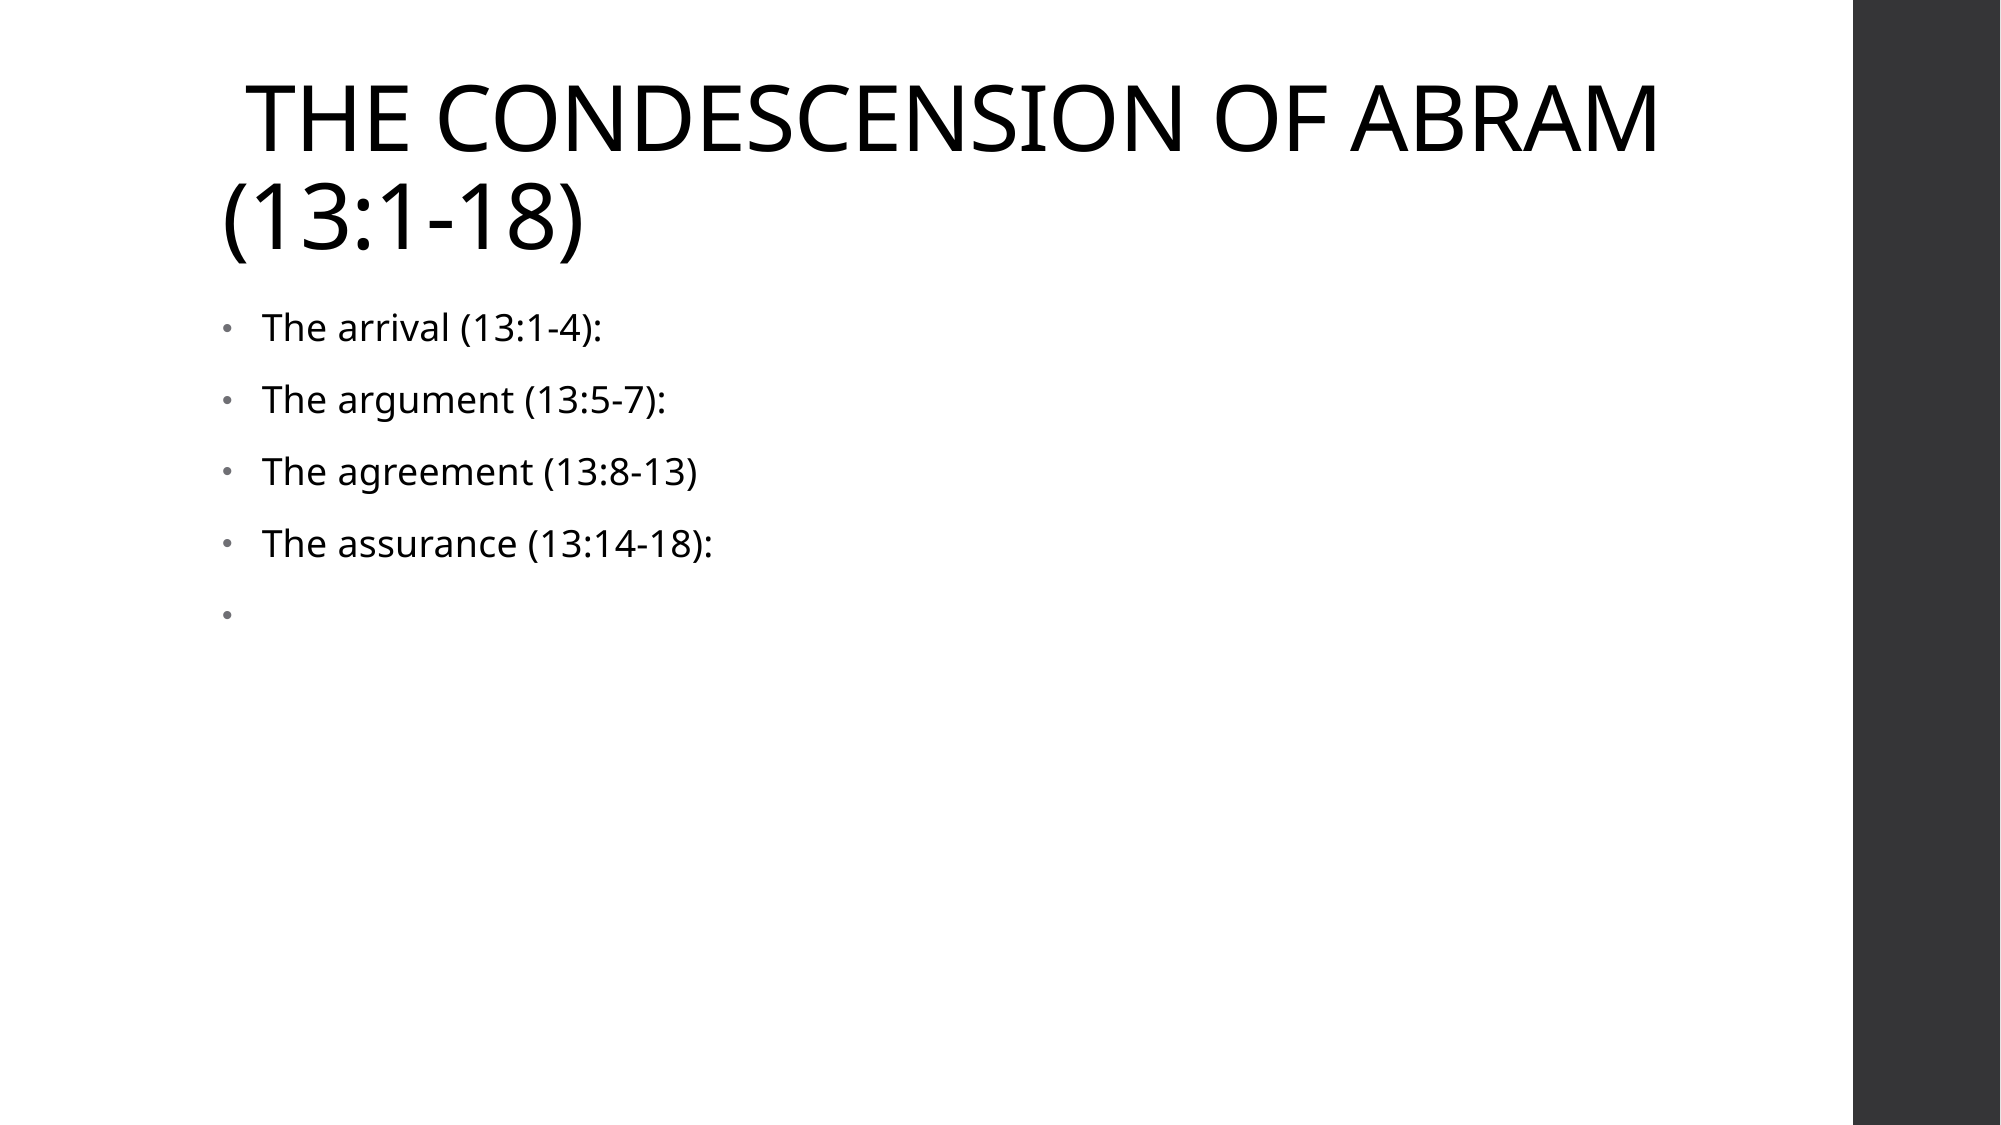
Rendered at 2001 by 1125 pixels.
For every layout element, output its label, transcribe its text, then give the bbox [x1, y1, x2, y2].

title THE CONDESCENSION OF ABRAM (13:1-18) [206, 60, 1797, 278]
list The arrival (13:1-4): The argument (13:5-7): The agreement (13:8-13) The assurance (13:14-18): [206, 299, 1617, 1014]
